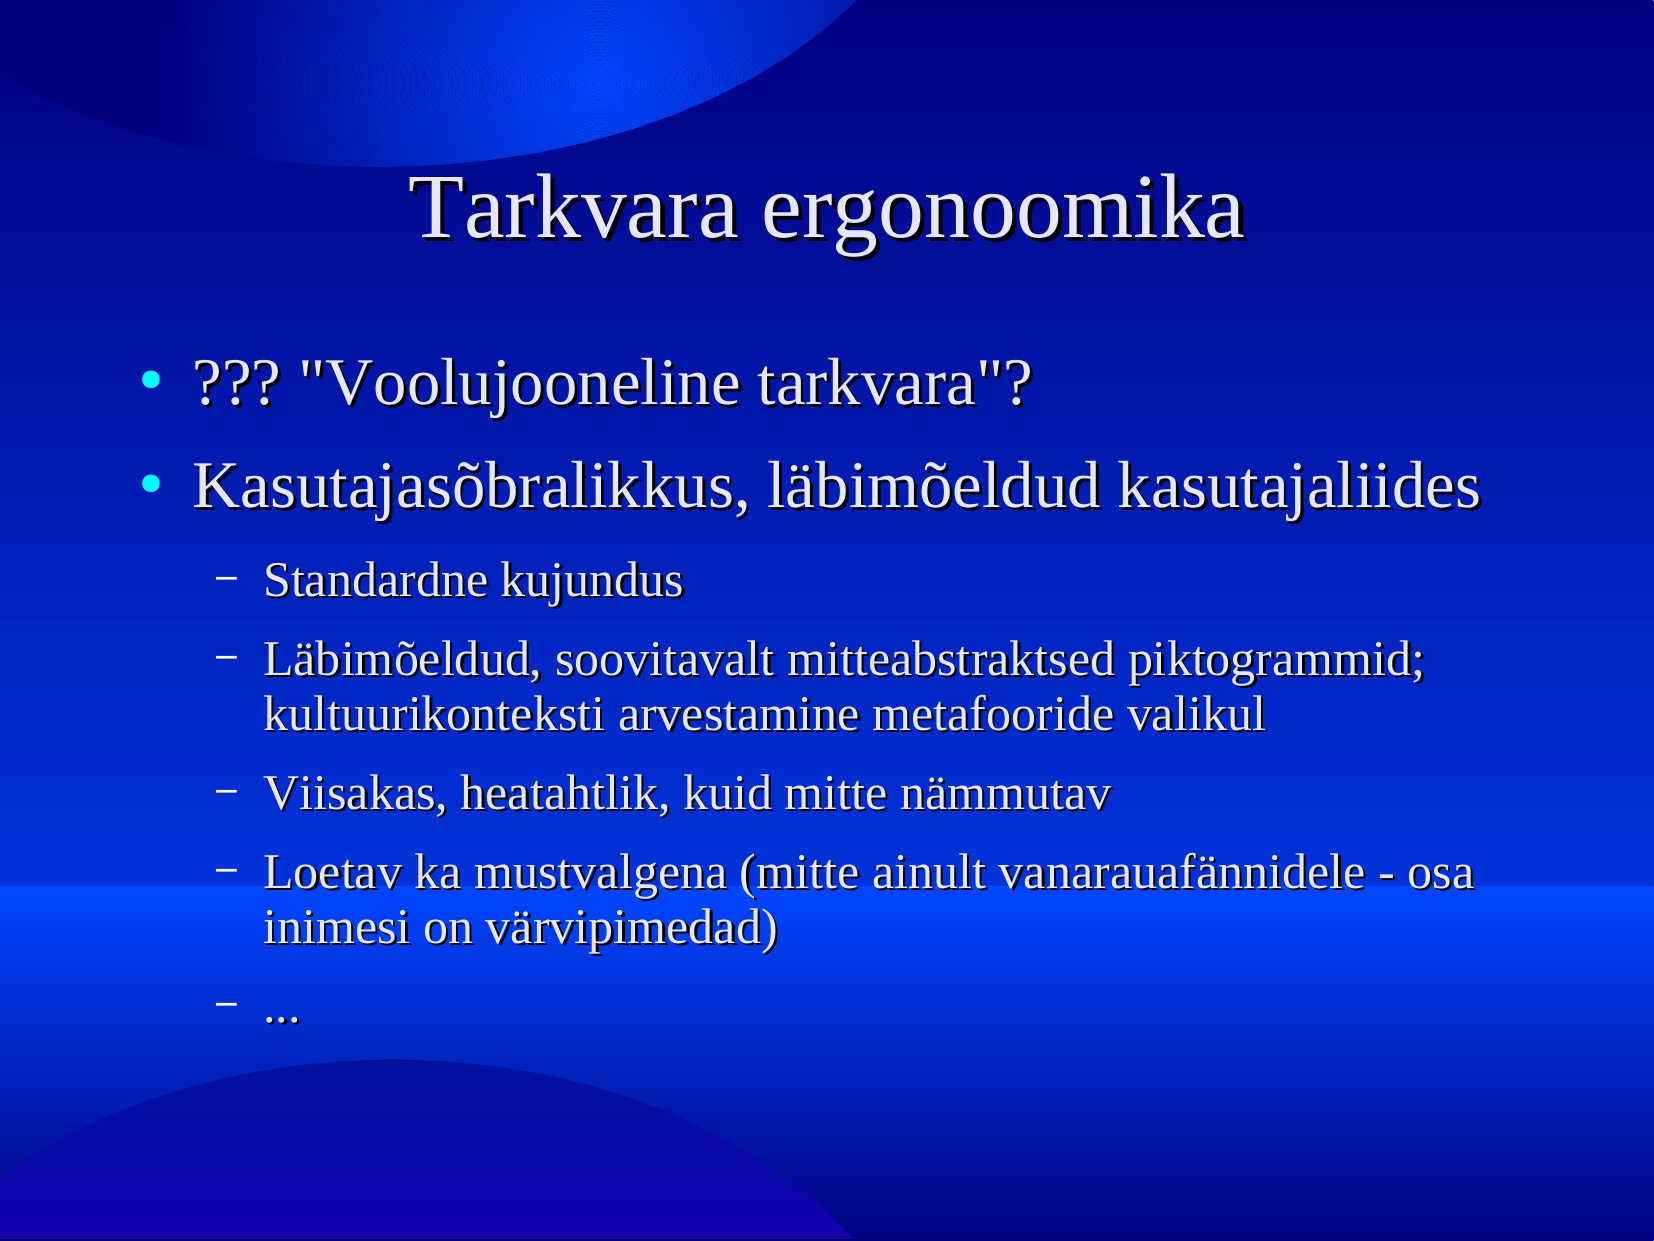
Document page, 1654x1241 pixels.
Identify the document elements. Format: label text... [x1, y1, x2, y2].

title Tarkvara ergonoomika [121, 102, 1534, 311]
list ??? "Voolujooneline tarkvara"? Kasutajasõbralikkus, läbimõeldud kasutajaliides Standardne kujundus Läbimõeldud, soovitavalt mitteabstraktsed piktogrammid; kultuurikonteksti arvestamine metafooride valikul Viisakas, heatahtlik, kuid mitte nämmutav Loetav ka mustvalgena (mitte ainult vanarauafännidele - osa inimesi on värvipimedad) ... [121, 344, 1534, 1127]
